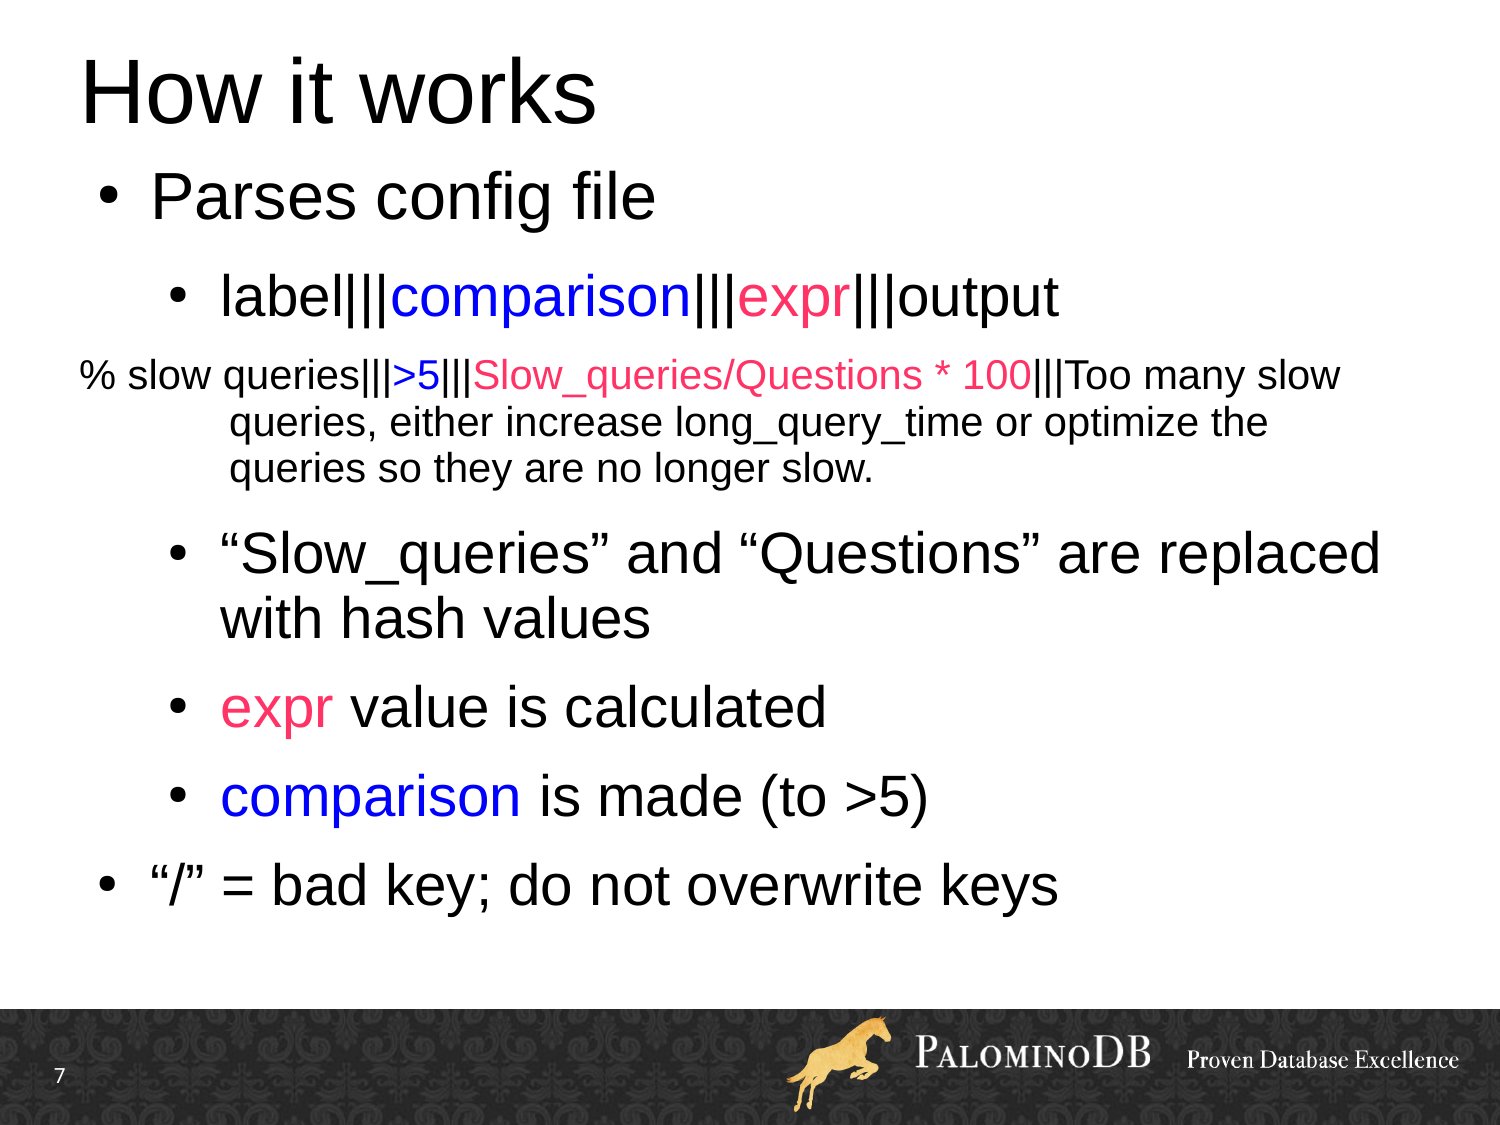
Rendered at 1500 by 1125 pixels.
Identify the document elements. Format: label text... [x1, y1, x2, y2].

picture [0, 1009, 1500, 1125]
list Parses config file label|||comparison|||expr|||output % slow queries|||>5|||Slow_queries/Questions * 100|||Too many slow queries, either increase long_query_time or optimize the queries so they are no longer slow. “Slow_queries” and “Questions” are replaced with hash values expr value is calculated comparison is made (to >5) “/” = bad key; do not overwrite keys [72, 153, 1407, 1013]
text_box <number> [39, 1054, 76, 1090]
title How it works [72, 29, 1407, 153]
